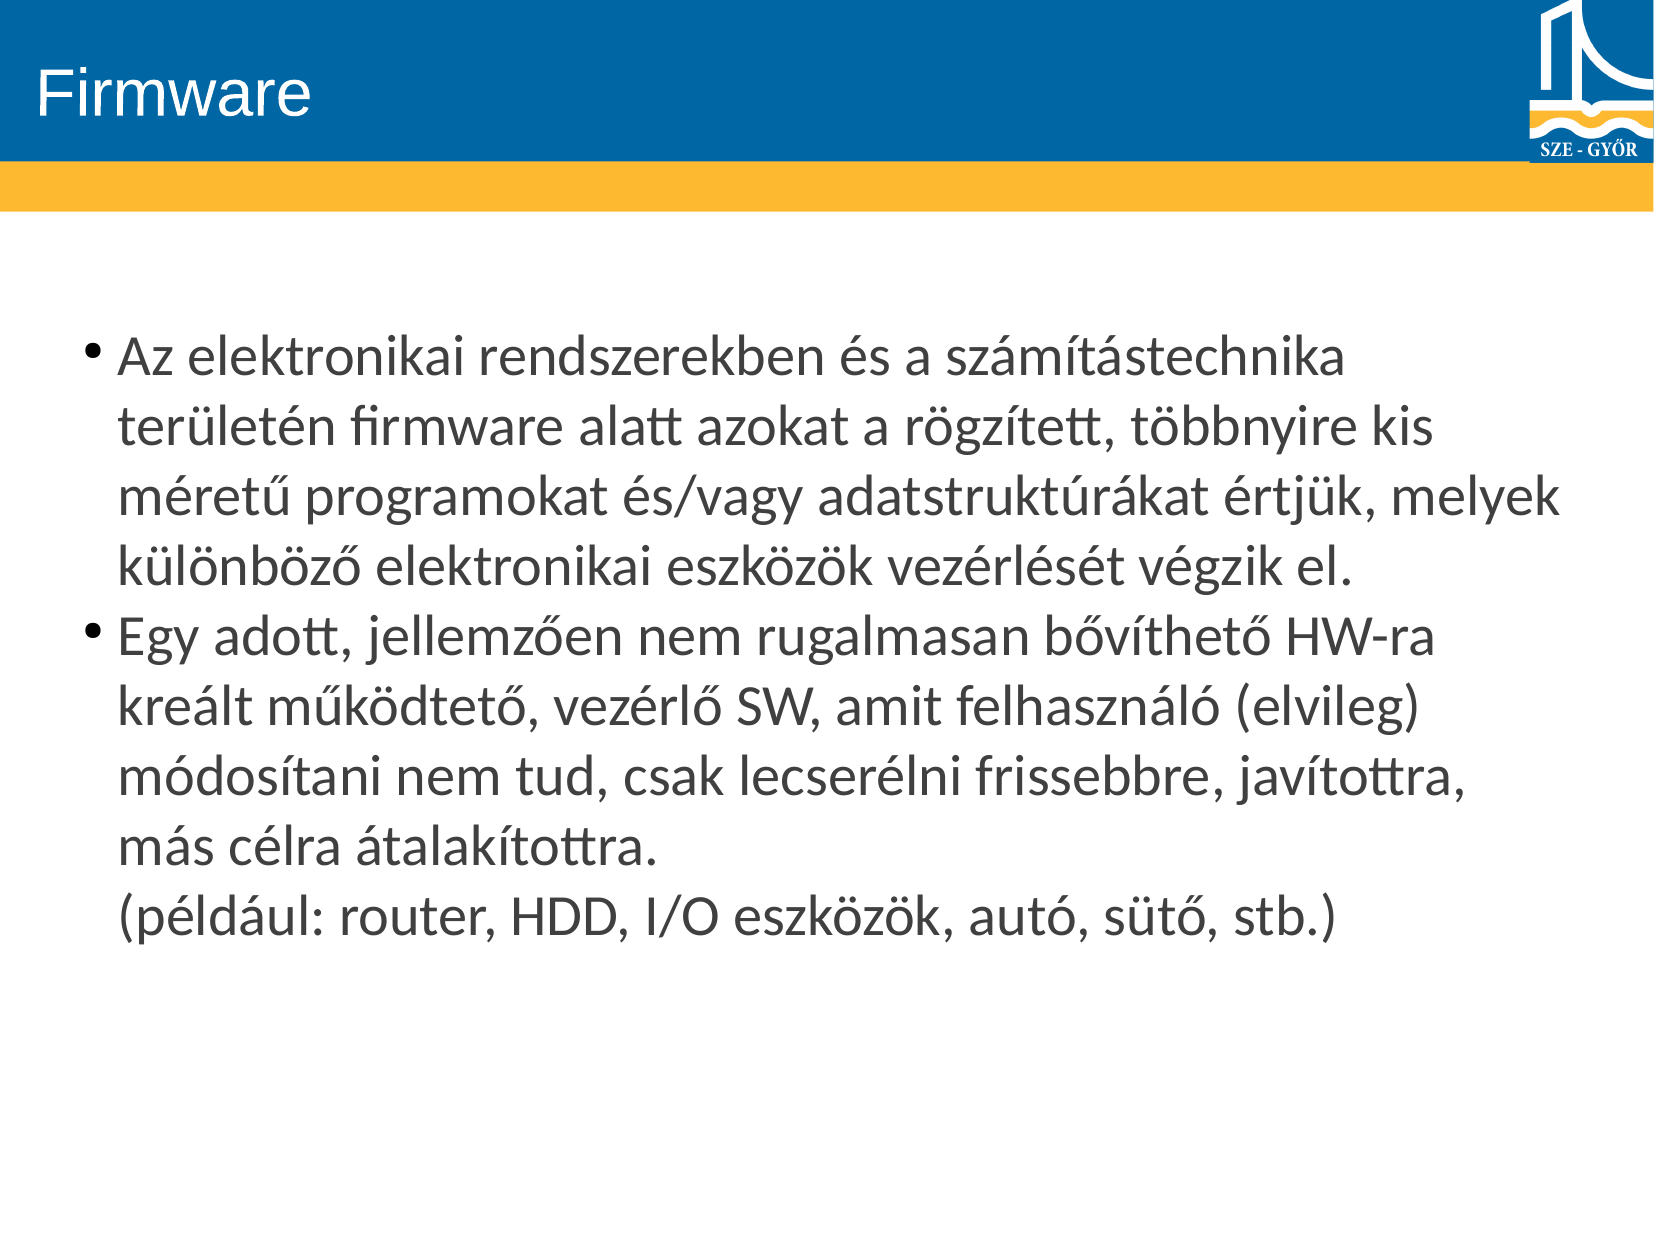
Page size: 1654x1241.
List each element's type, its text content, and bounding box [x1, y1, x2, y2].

text_box Az elektronikai rendszerekben és a számítástechnika területén firmware alatt azokat a rögzített, többnyire kis méretű programokat és/vagy adatstruktúrákat értjük, melyek különböző elektronikai eszközök vezérlését végzik el. Egy adott, jellemzően nem rugalmasan bővíthető HW-ra kreált működtető, vezérlő SW, amit felhasználó (elvileg) módosítani nem tud, csak lecserélni frissebbre, javítottra, más célra átalakítottra. (például: router, HDD, I/O eszközök, autó, sütő, stb.) [82, 247, 1571, 1198]
picture [1529, 0, 1654, 163]
text_box Firmware [34, 48, 1524, 144]
